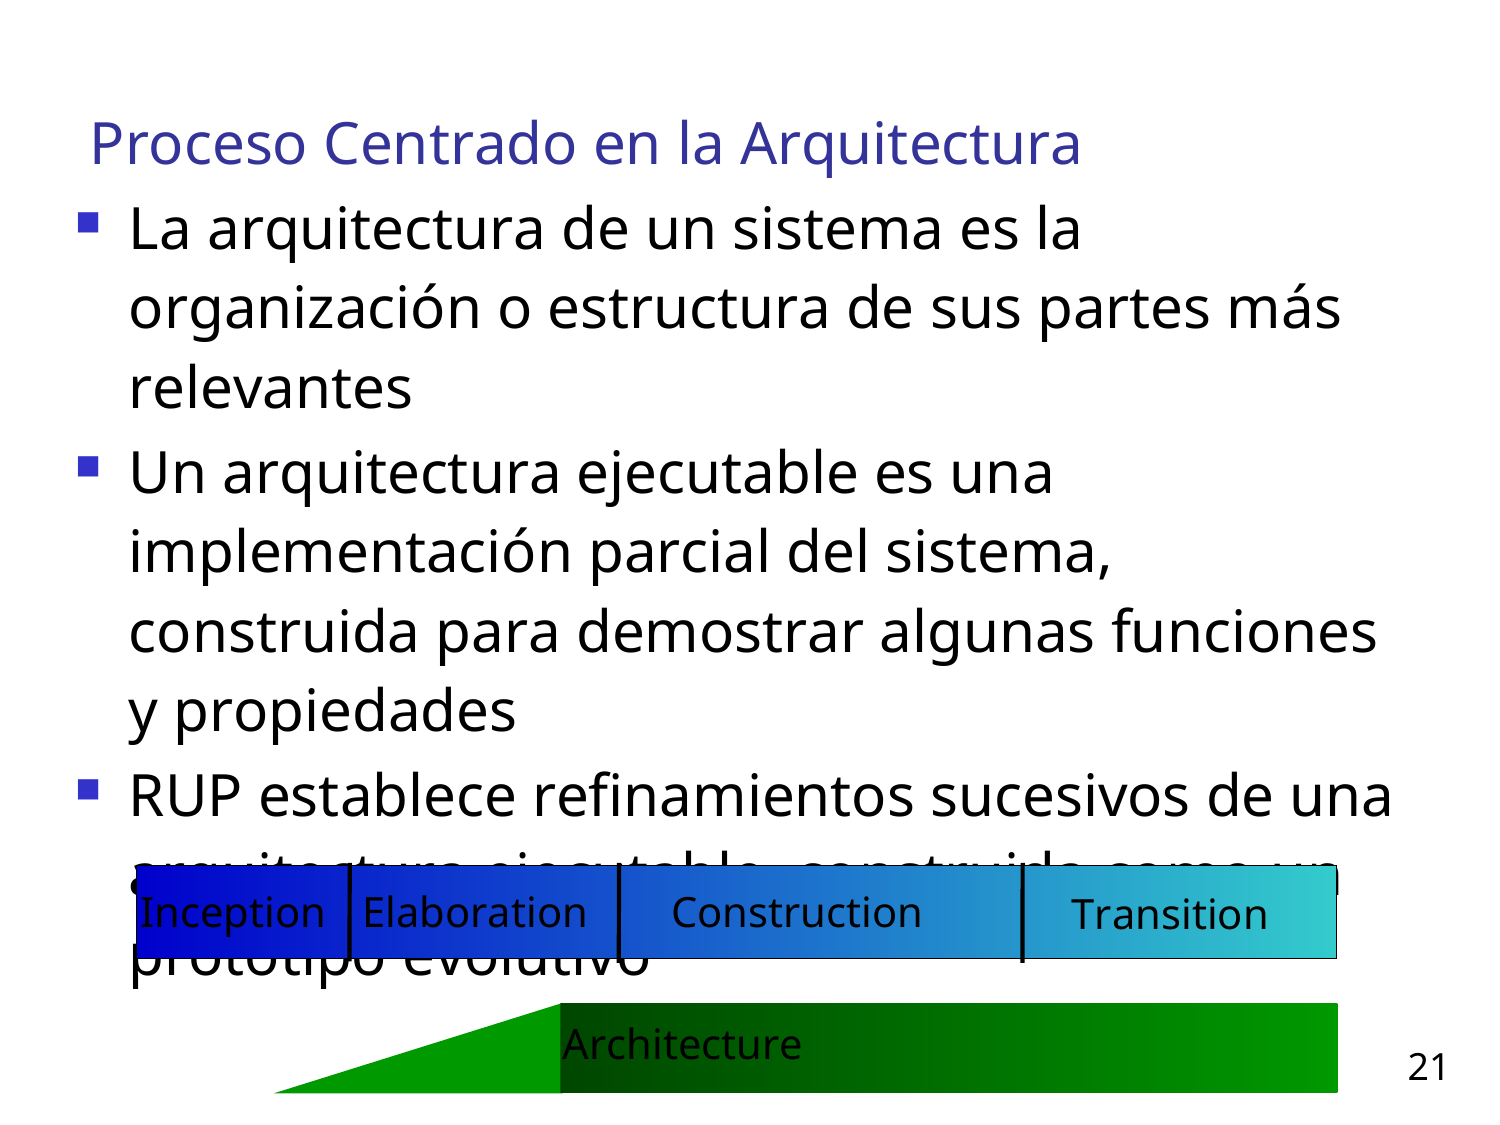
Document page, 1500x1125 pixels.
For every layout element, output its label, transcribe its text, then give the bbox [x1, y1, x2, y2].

text_box [137, 866, 347, 958]
text_box [1025, 866, 1336, 958]
text_box [352, 866, 616, 958]
text_box [273, 1002, 1338, 1094]
list La arquitectura de un sistema es la organización o estructura de sus partes más relevantes Un arquitectura ejecutable es una implementación parcial del sistema, construida para demostrar algunas funciones y propiedades RUP establece refinamientos sucesivos de una arquitectura ejecutable, construida como un prototipo evolutivo [75, 187, 1398, 806]
text_box Transition [1056, 880, 1285, 946]
text_box [621, 866, 1020, 958]
text_box Inception [125, 877, 342, 944]
text_box Construction [656, 877, 939, 944]
title Proceso Centrado en la Arquitectura [75, 10, 1426, 188]
text_box Elaboration [347, 877, 604, 944]
text_box Architecture [562, 1023, 804, 1069]
